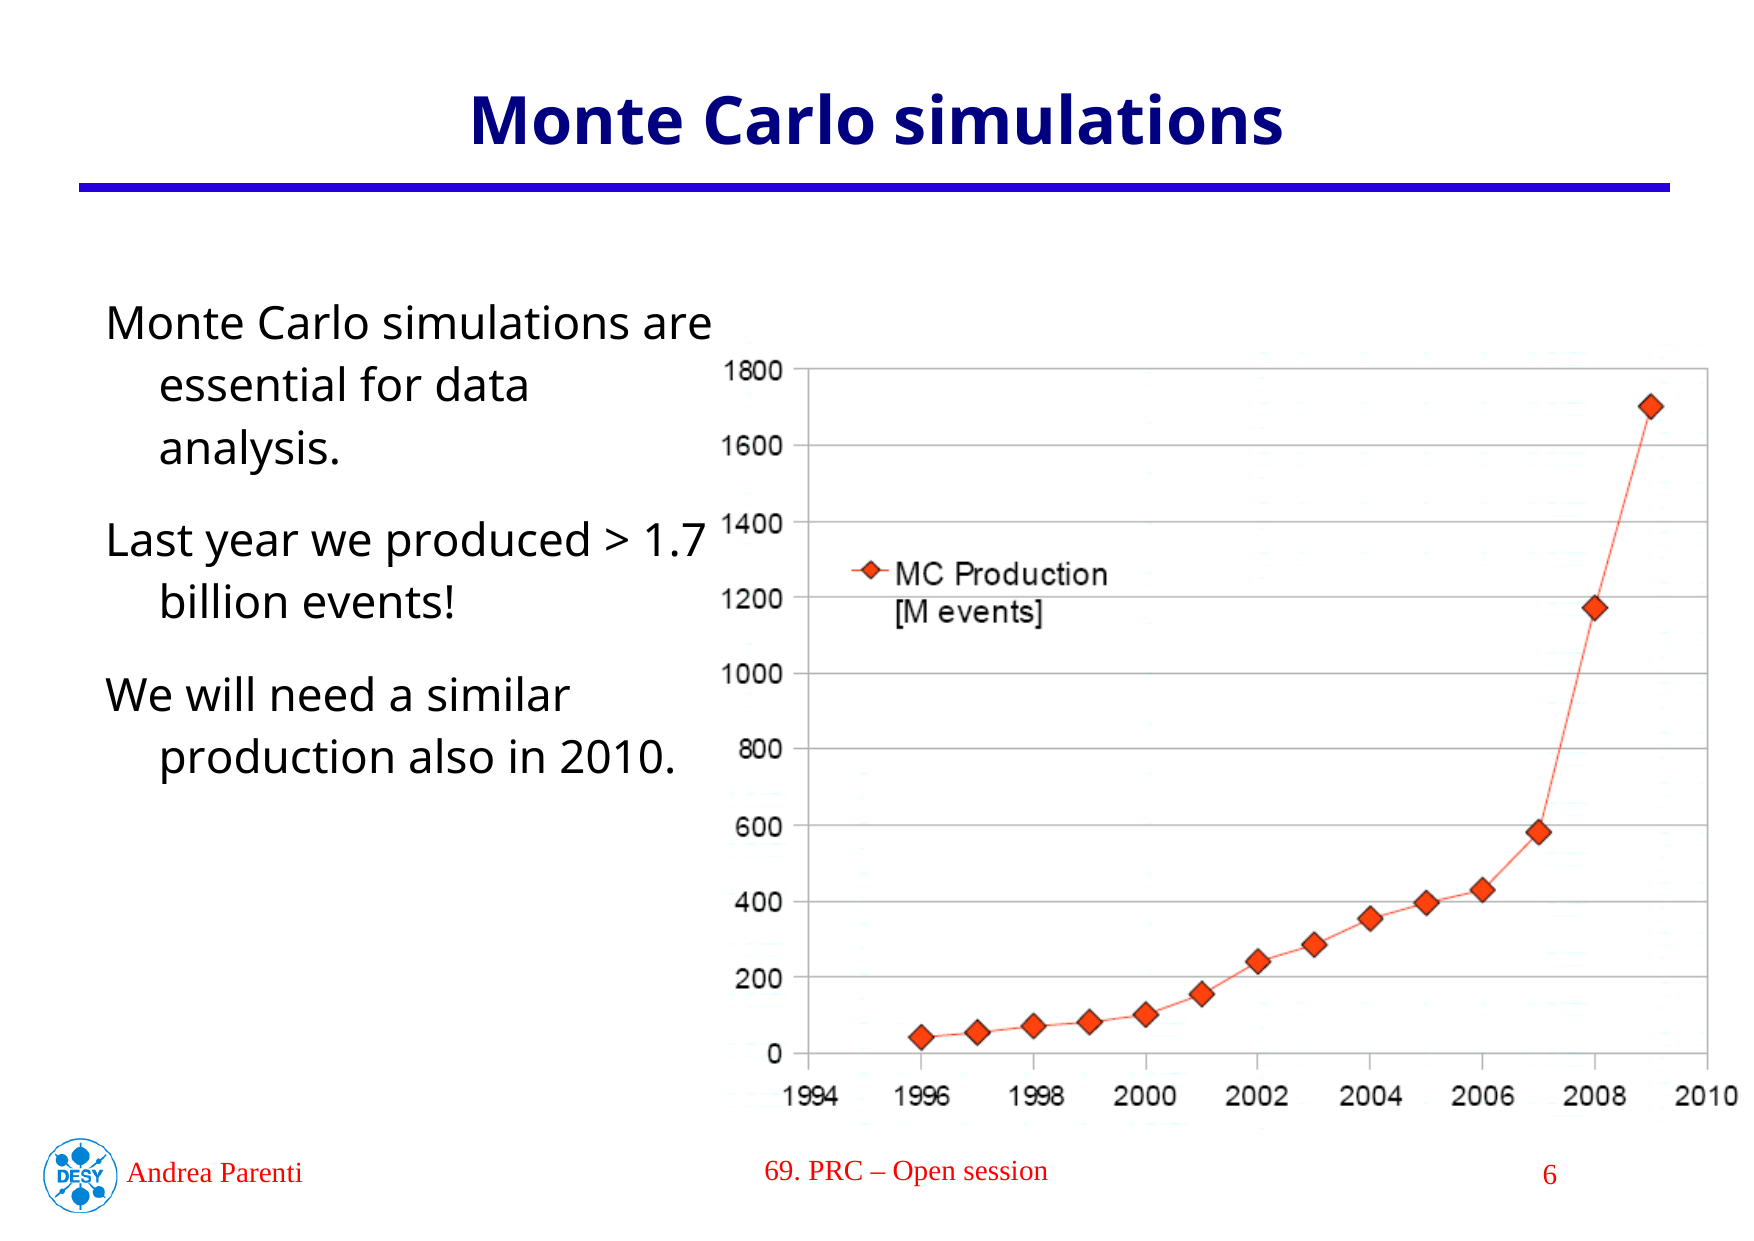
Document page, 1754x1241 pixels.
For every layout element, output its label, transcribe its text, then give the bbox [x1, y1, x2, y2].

picture [711, 340, 1754, 1132]
list Monte Carlo simulations are essential for data analysis. Last year we produced > 1.7 billion events! We will need a similar production also in 2010. [87, 290, 716, 1095]
title Monte Carlo simulations [87, 49, 1666, 188]
picture [42, 1138, 118, 1213]
